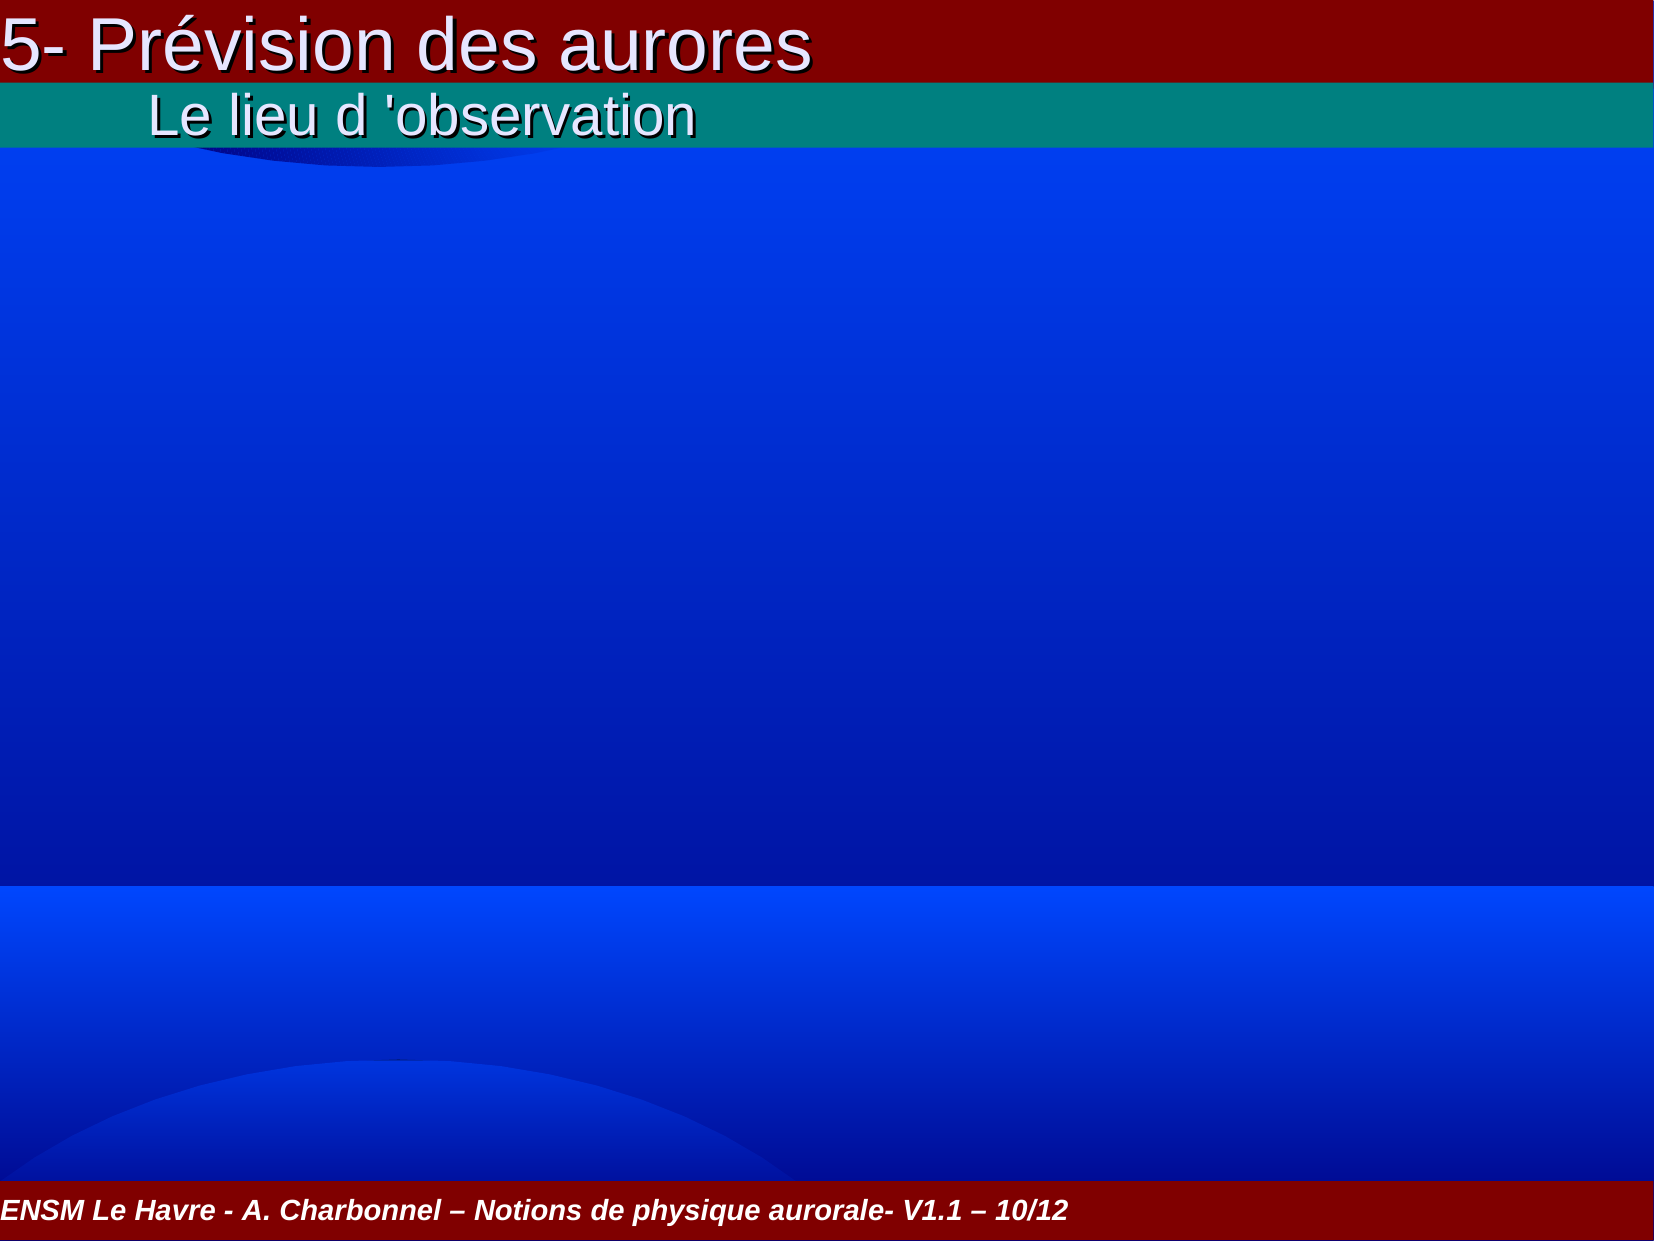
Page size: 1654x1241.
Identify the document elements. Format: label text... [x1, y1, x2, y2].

text_box ENSM Le Havre - A. Charbonnel – Notions de physique aurorale- V1.1 – 10/12 [0, 1181, 1654, 1241]
title Le lieu d 'observation [0, 82, 1654, 148]
title 5- Prévision des aurores [0, 0, 1654, 82]
